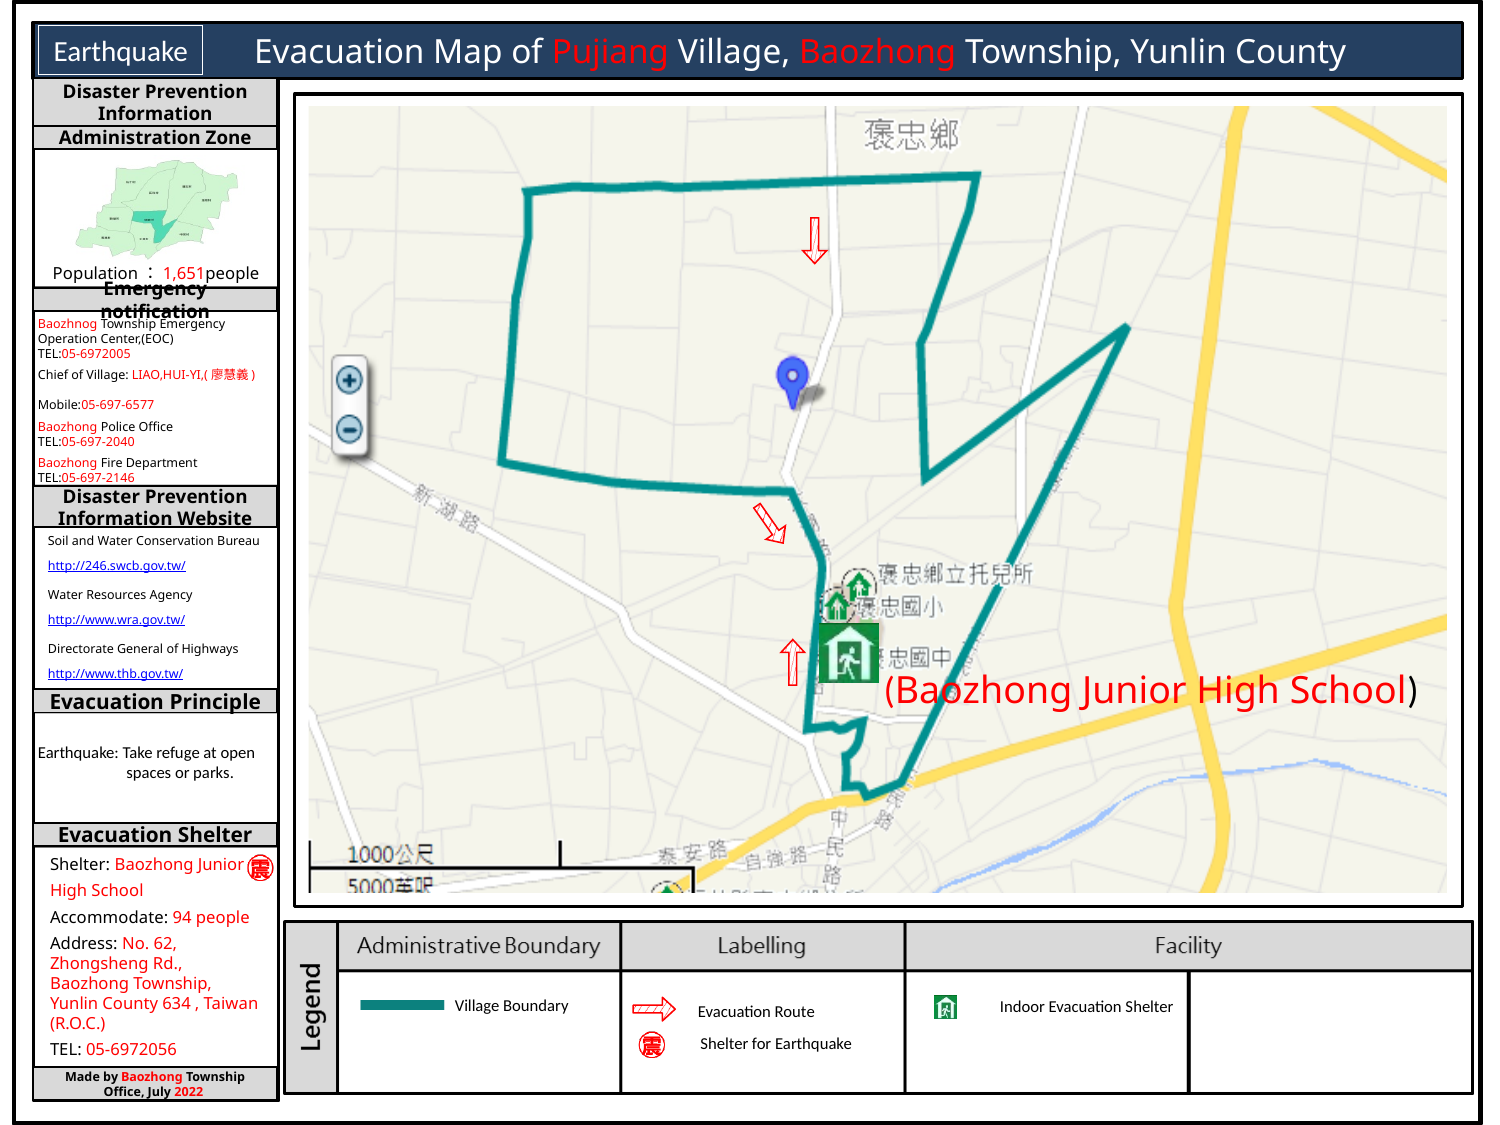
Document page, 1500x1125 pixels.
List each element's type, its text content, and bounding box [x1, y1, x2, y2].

text_box [753, 503, 786, 544]
text_box Evacuation Shelter [33, 822, 278, 846]
picture [283, 920, 1474, 1095]
picture [32, 790, 280, 1102]
text_box Disaster Prevention Information Website [33, 493, 278, 528]
text_box Earthquake: Take refuge at open spaces or parks. [23, 734, 291, 790]
text_box Population：1,651people [34, 255, 278, 287]
text_box Emergency notification [33, 287, 278, 308]
text_box Soil and Water Conservation Bureau http://246.swcb.gov.tw/ Water Resources Agency http://www.wra.gov.tw/ Directorate General of Highways http://www.thb.gov.tw/ [33, 525, 280, 691]
text_box Evacuation Principle [33, 689, 278, 713]
text_box (Baozhong Junior High School) [868, 658, 1434, 719]
text_box Made by Baozhong Township Office, July 2022 [33, 1067, 278, 1100]
text_box [780, 639, 805, 686]
text_box Earthquake [38, 25, 203, 75]
text_box [802, 217, 827, 264]
picture [32, 79, 280, 525]
text_box Baozhnog Township Emergency Operation Center,(EOC) TEL:05-6972005 Chief of Village: LIAO,HUI-YI,(廖慧義) Mobile:05-697-6577 Baozhong Police Office TEL:05-697-2040 Baozhong Fire Department TEL:05-697-2146 [23, 308, 278, 493]
text_box Evacuation Map of Pujiang Village, Baozhong Township, Yunlin County [32, 22, 1463, 79]
text_box Administration Zone [33, 125, 278, 149]
text_box Shelter: Baozhong Junior High School Accommodate: 94 people Address: No. 62, Zhongsheng Rd., Baozhong Township, Yunlin County 634 , Taiwan (R.O.C.) TEL: 05-6972056 [35, 846, 277, 1093]
text_box Disaster Prevention Information [33, 78, 278, 125]
picture [308, 106, 1447, 893]
picture [32, 493, 280, 734]
